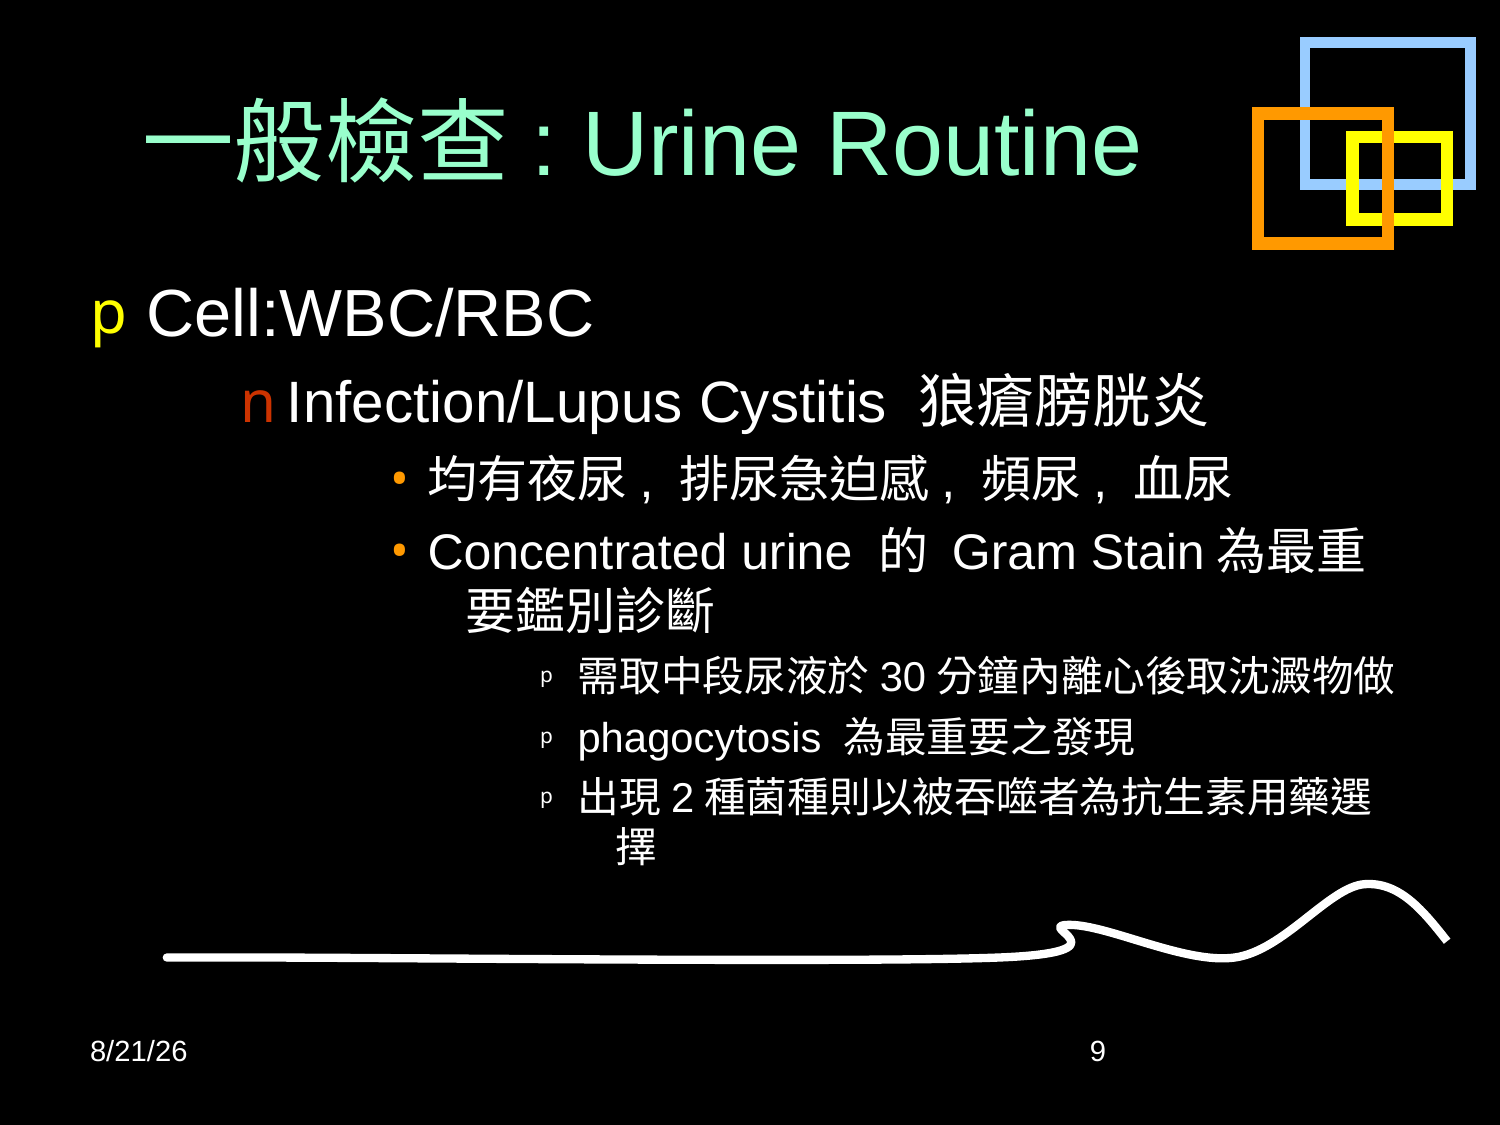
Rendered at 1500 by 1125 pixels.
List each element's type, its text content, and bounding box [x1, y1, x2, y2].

text_box [1074, 1024, 1426, 1103]
text_box [75, 1024, 426, 1103]
title 一般檢查: Urine Routine [75, 45, 1211, 233]
list Cell:WBC/RBC Infection/Lupus Cystitis 狼瘡膀胱炎 均有夜尿, 排尿急迫感, 頻尿, 血尿 Concentrated urine 的 Gram Stain為最重要鑑別診斷 需取中段尿液於30分鐘內離心後取沈澱物做 phagocytosis 為最重要之發現 出現2種菌種則以被吞噬者為抗生素用藥選擇 [75, 262, 1426, 1005]
